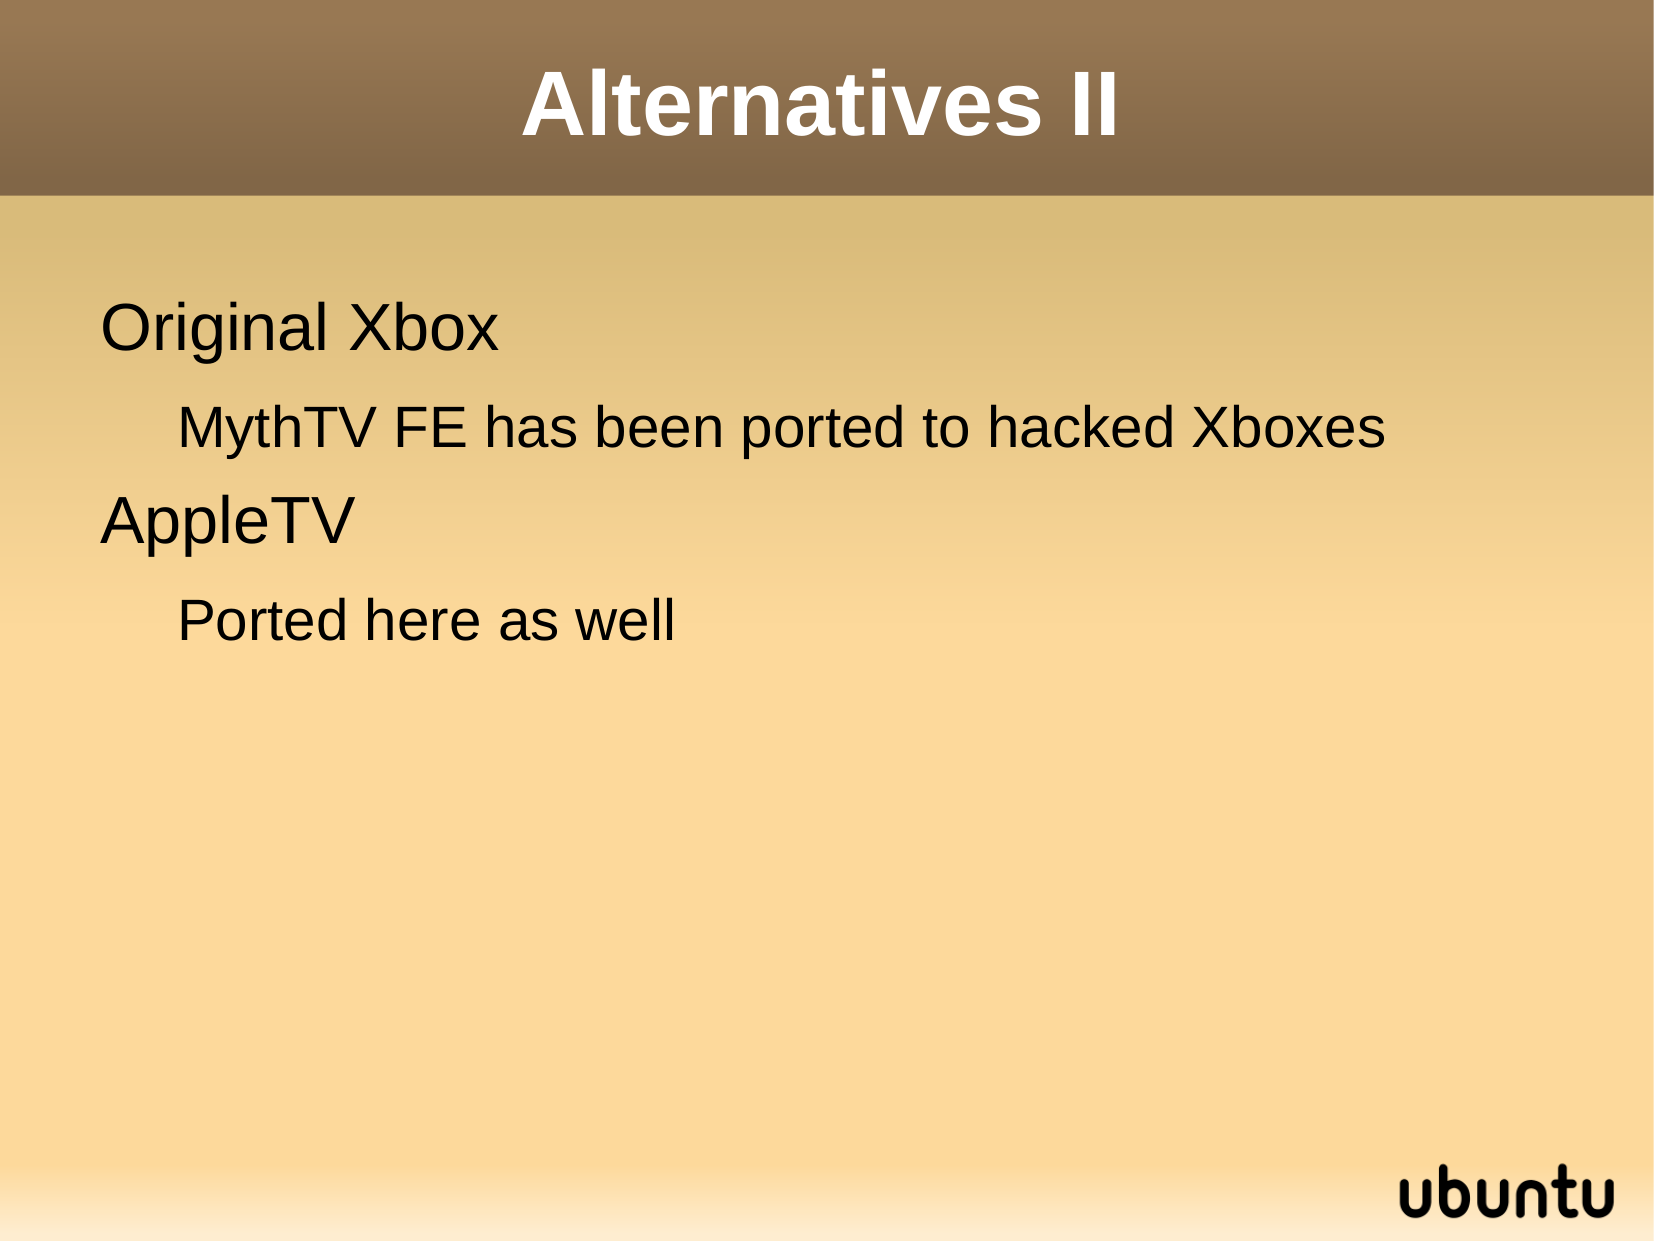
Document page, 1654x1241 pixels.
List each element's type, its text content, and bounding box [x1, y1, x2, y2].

picture [0, 0, 1654, 1241]
list Original Xbox MythTV FE has been ported to hacked Xboxes AppleTV Ported here as well [82, 290, 1571, 1094]
title Alternatives II [76, 7, 1565, 200]
